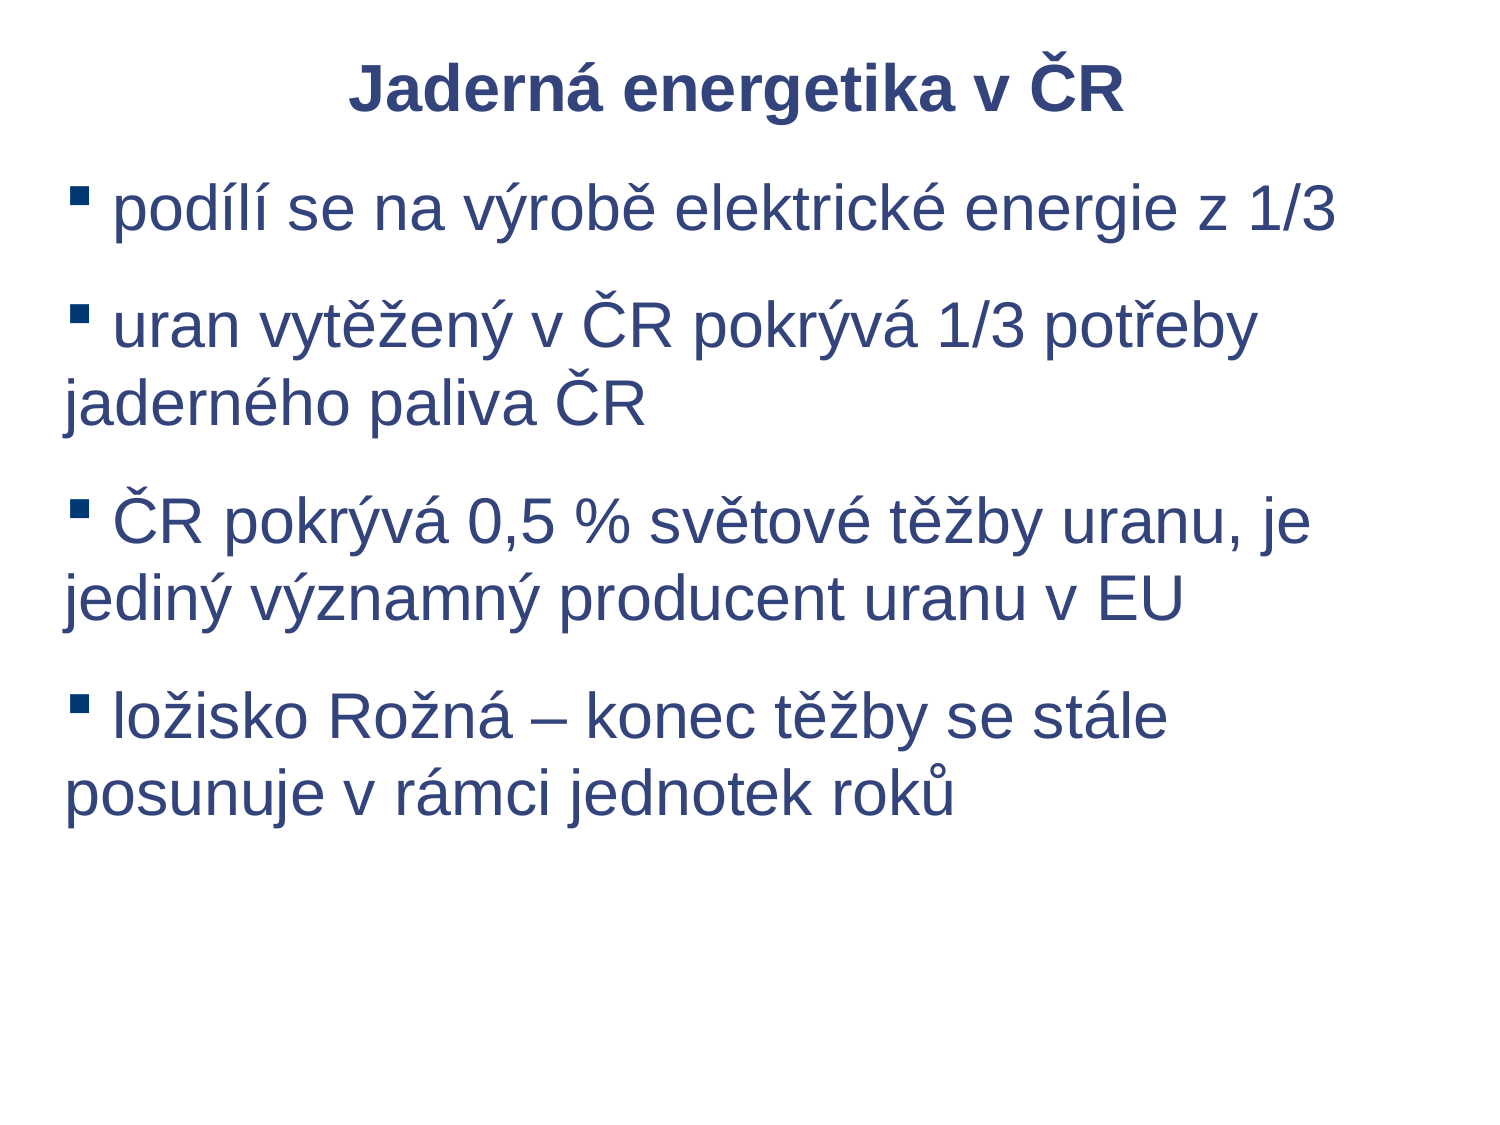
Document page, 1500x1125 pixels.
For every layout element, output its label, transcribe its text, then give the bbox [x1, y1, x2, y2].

text_box Jaderná energetika v ČR podílí se na výrobě elektrické energie z 1/3 uran vytěžený v ČR pokrývá 1/3 potřeby jaderného paliva ČR ČR pokrývá 0,5 % světové těžby uranu, je jediný významný producent uranu v EU ložisko Rožná – konec těžby se stále posunuje v rámci jednotek roků [49, 37, 1425, 837]
